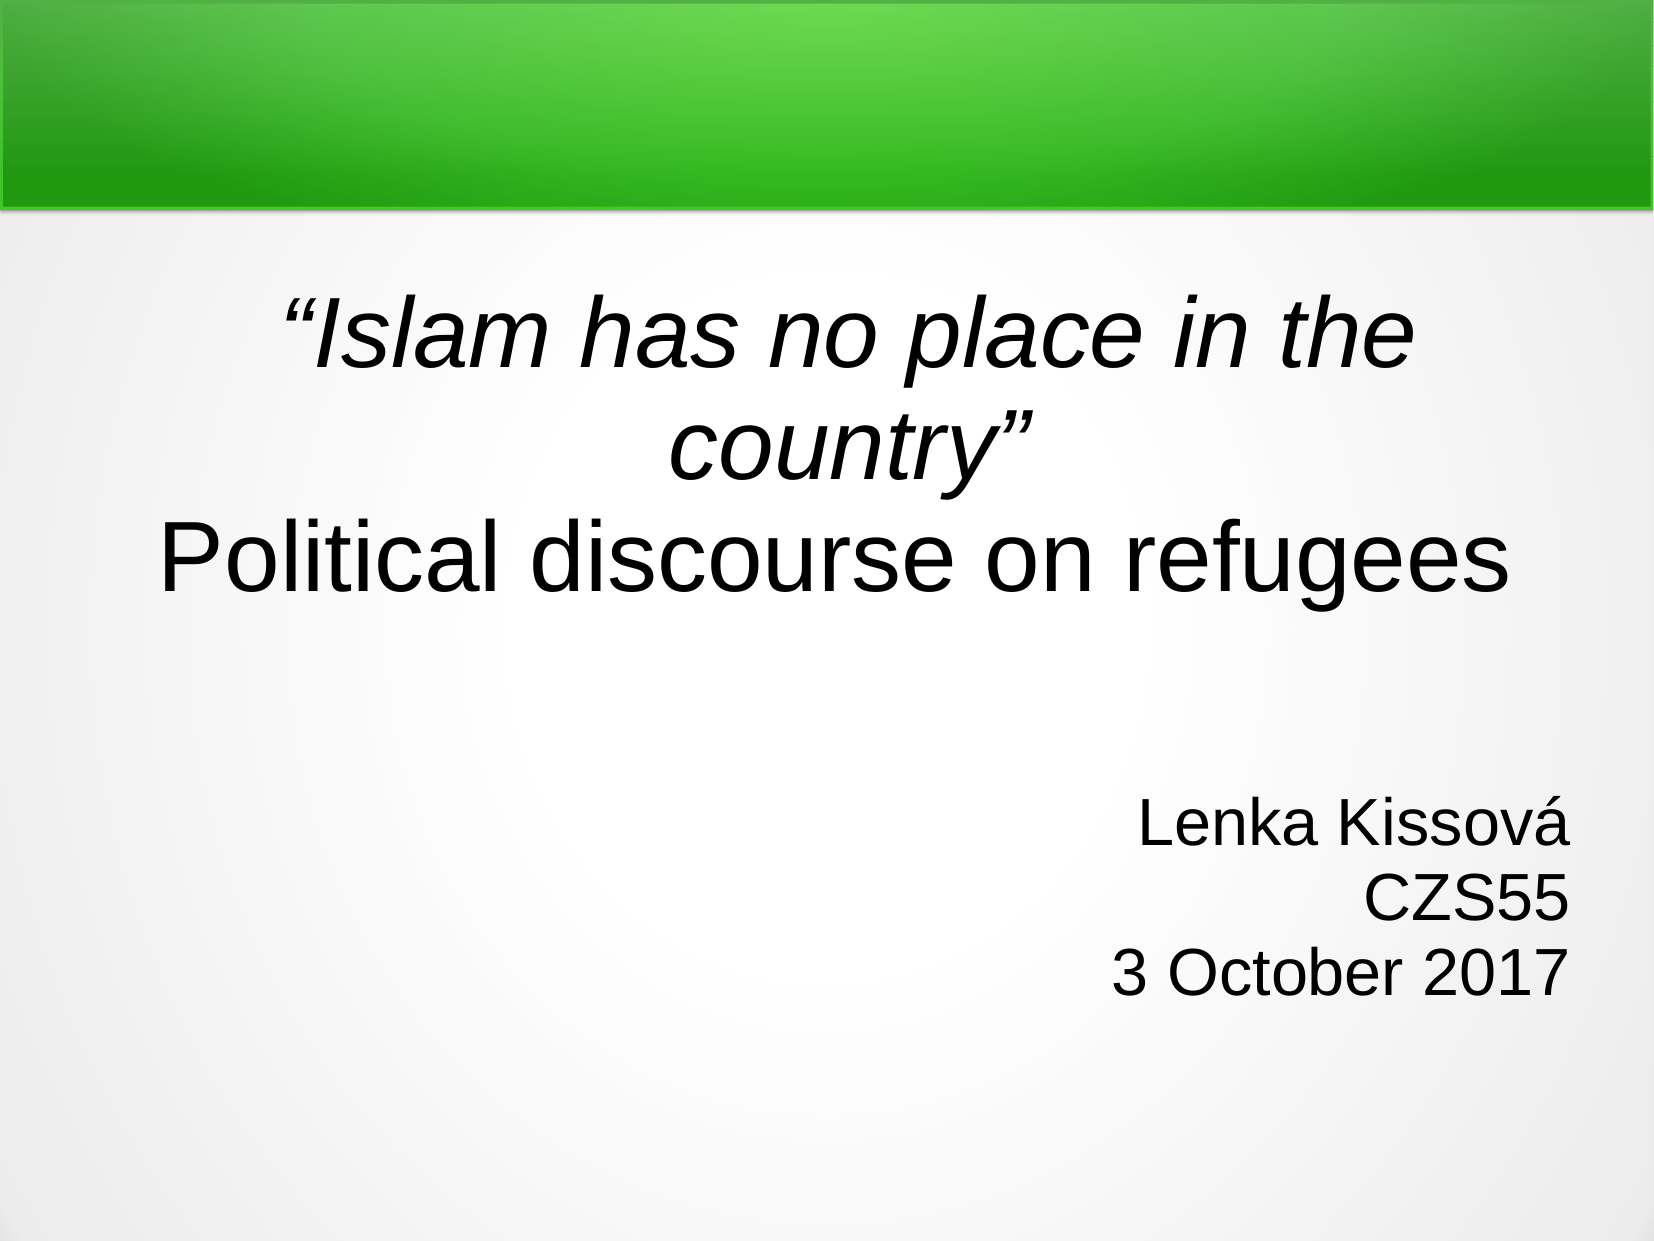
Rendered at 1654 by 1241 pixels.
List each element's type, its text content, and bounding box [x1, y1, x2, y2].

subtitle Lenka Kissová CZS55 3 October 2017 [82, 720, 1571, 1010]
title “Islam has no place in the country” Political discourse on refugees [105, 139, 1594, 751]
